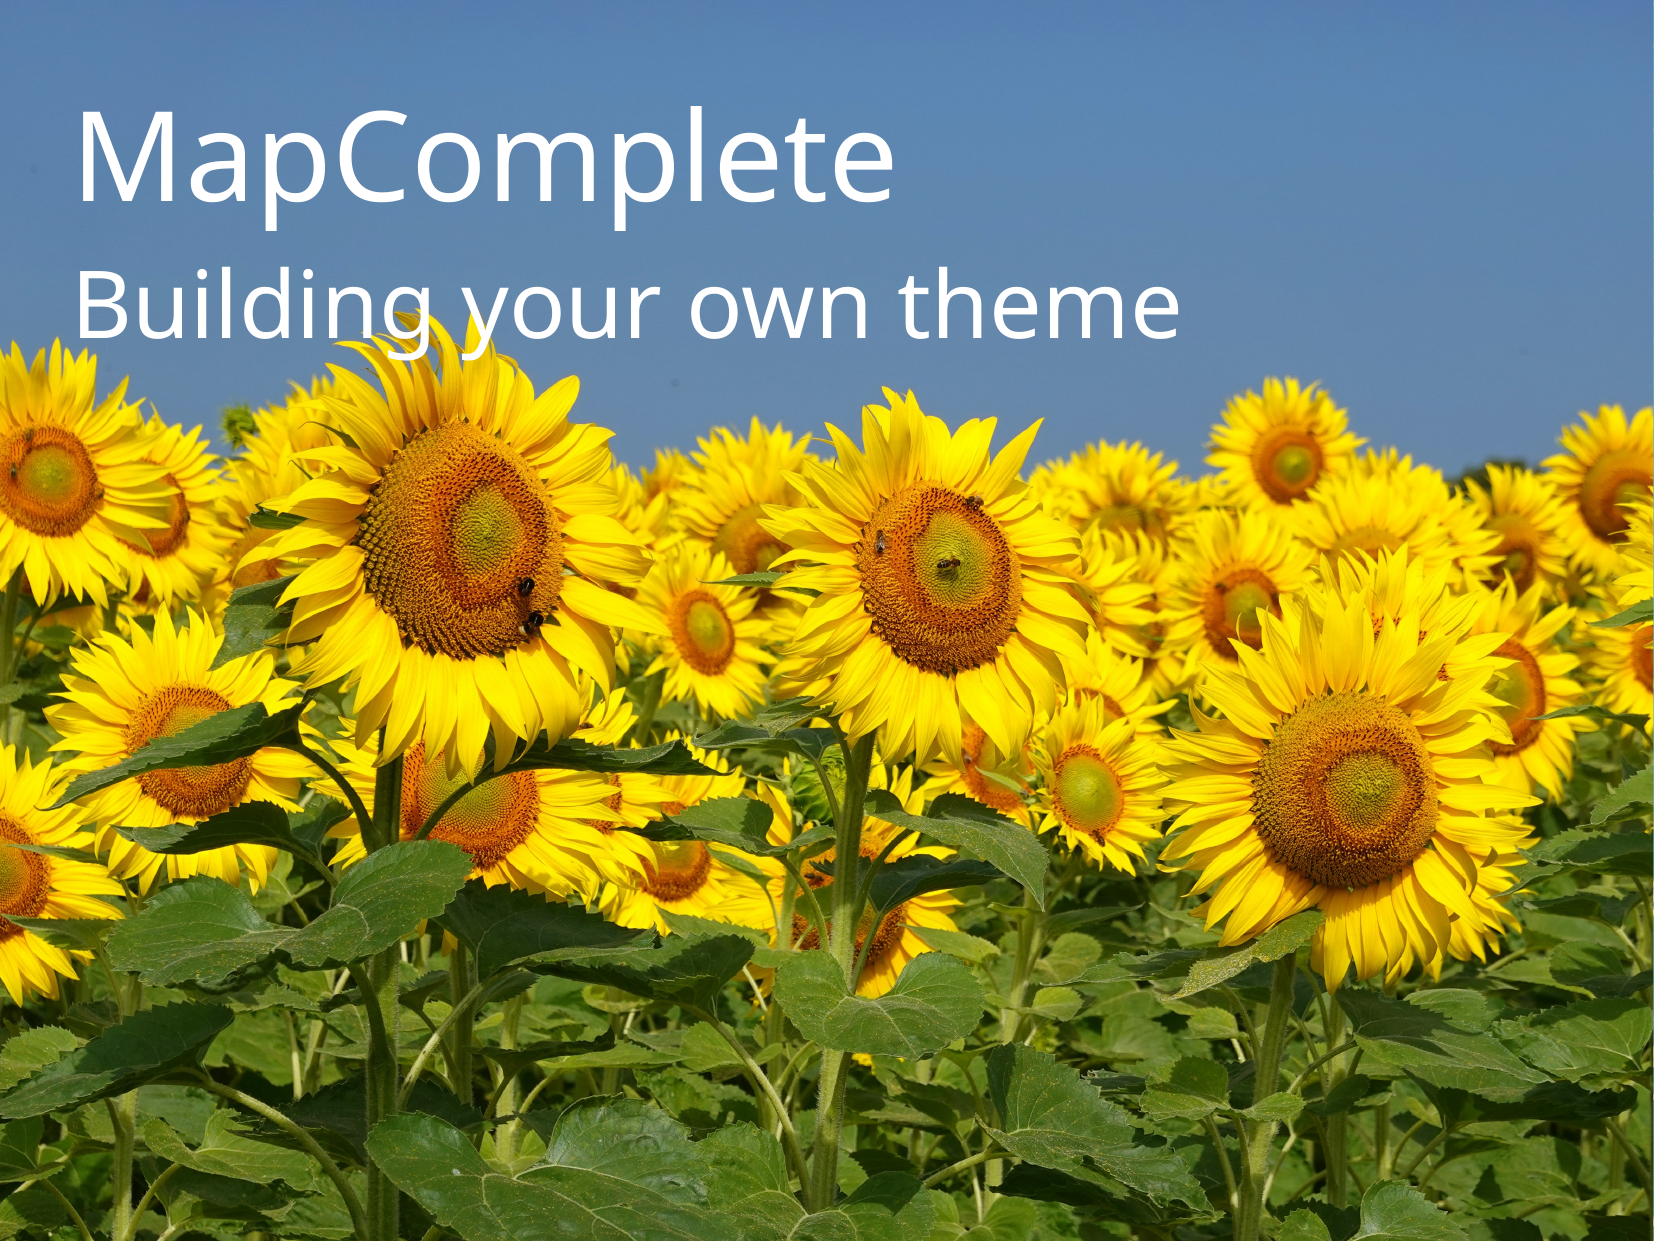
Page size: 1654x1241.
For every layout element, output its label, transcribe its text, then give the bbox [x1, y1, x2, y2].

title MapComplete Building your own theme [71, 67, 1561, 366]
picture [0, 0, 1654, 1241]
